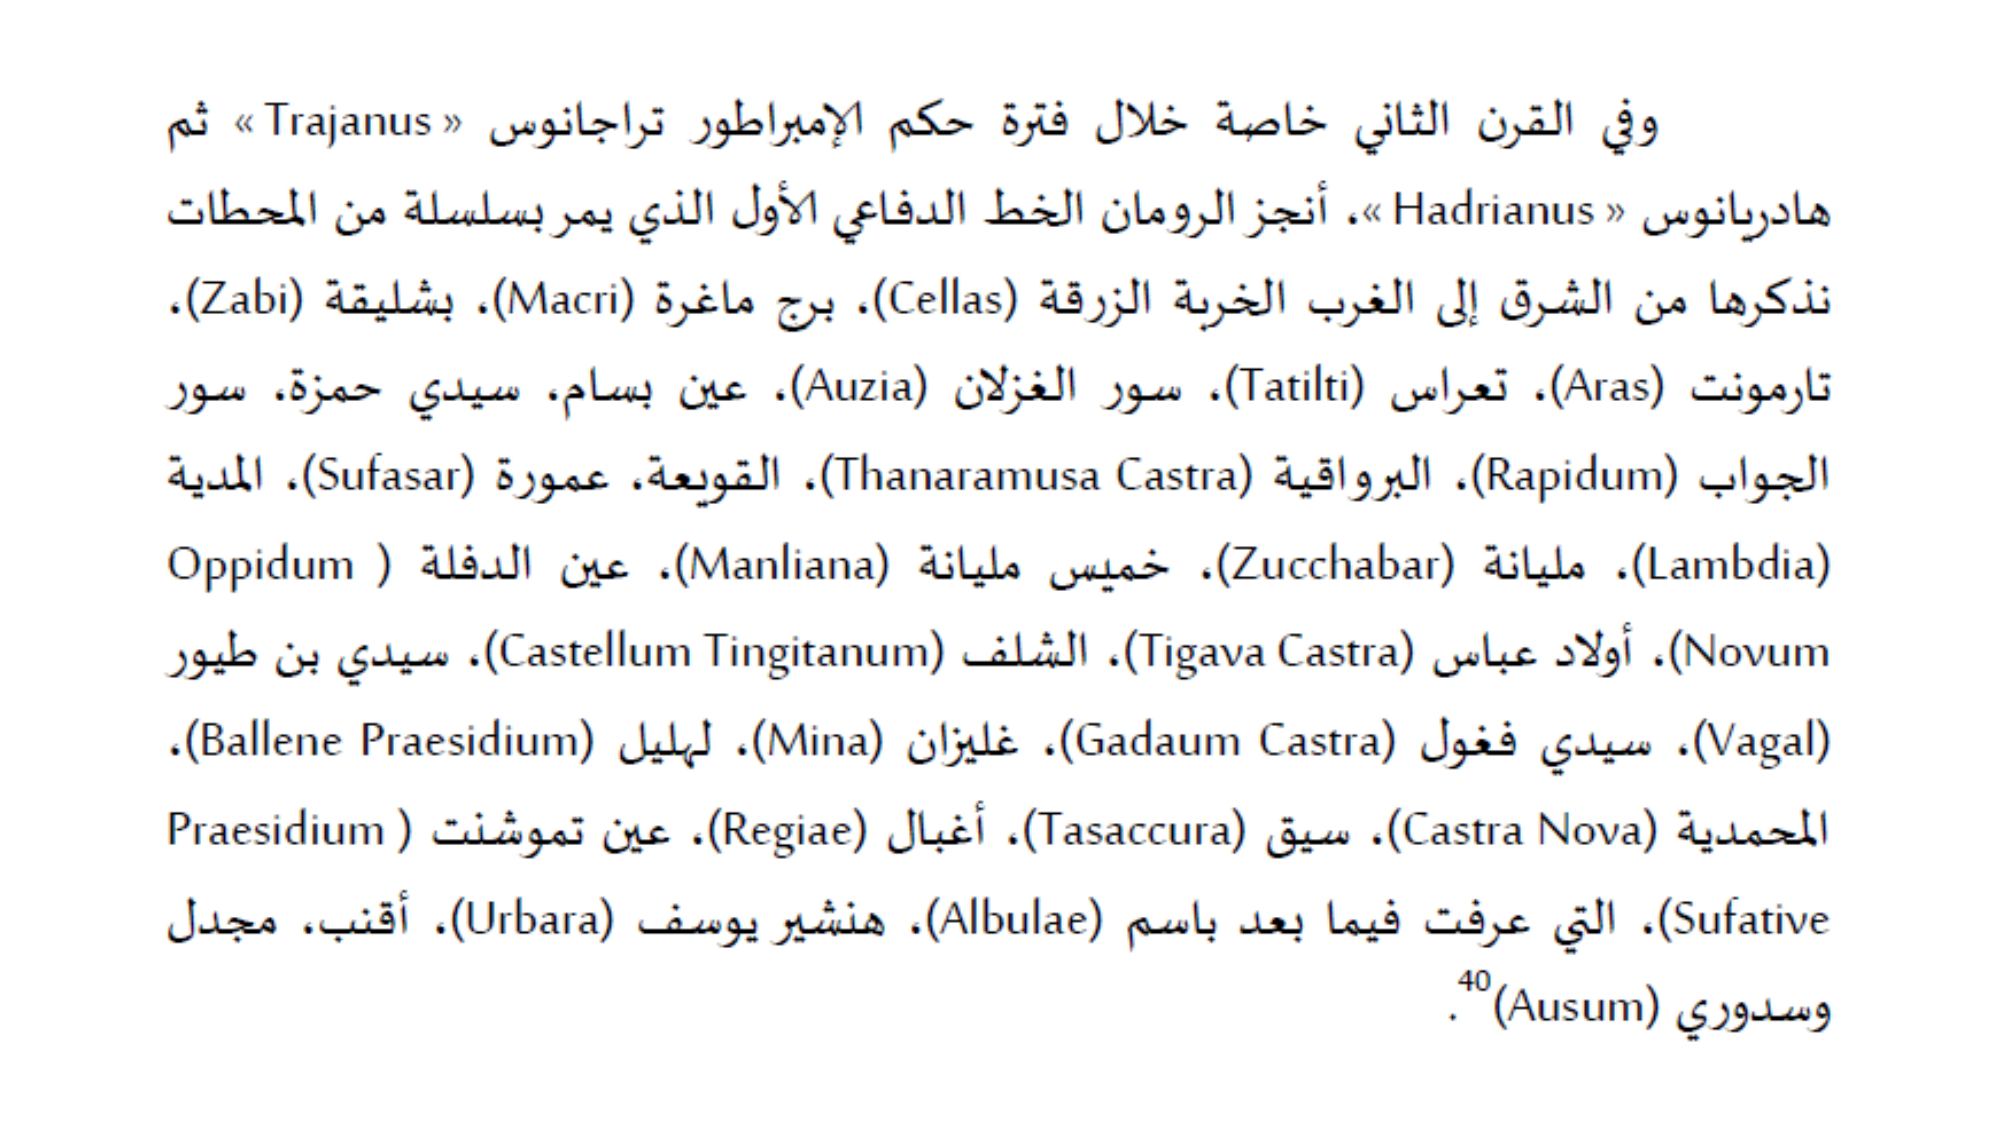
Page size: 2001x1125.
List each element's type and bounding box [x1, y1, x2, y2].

picture [146, 76, 1854, 1049]
